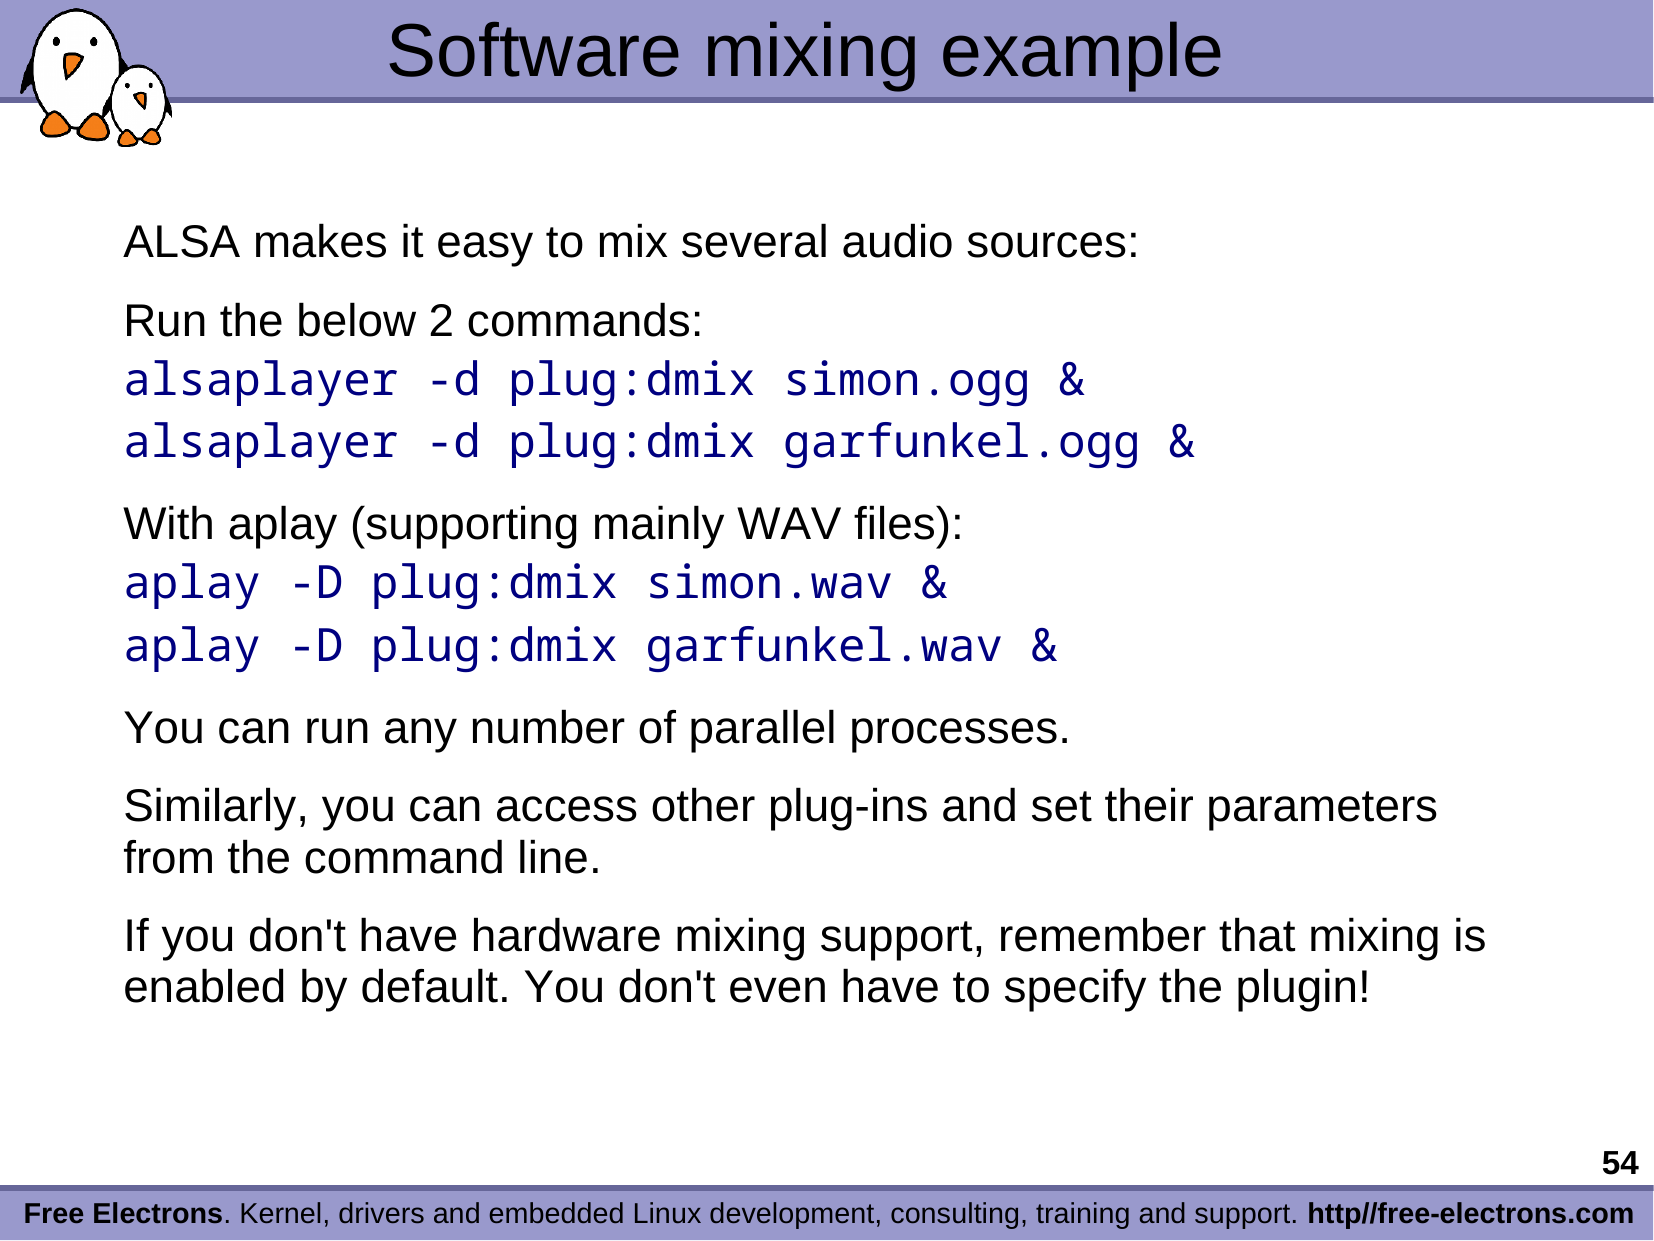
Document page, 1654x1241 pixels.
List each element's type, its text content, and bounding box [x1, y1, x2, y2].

list ALSA makes it easy to mix several audio sources: Run the below 2 commands: alsaplayer -d plug:dmix simon.ogg & alsaplayer -d plug:dmix garfunkel.ogg & With aplay (supporting mainly WAV files): aplay -D plug:dmix simon.wav & aplay -D plug:dmix garfunkel.wav & You can run any number of parallel processes. Similarly, you can access other plug-ins and set their parameters from the command line. If you don't have hardware mixing support, remember that mixing is enabled by default. You don't even have to specify the plugin! [105, 216, 1518, 1111]
title Software mixing example [60, 0, 1551, 101]
picture [20, 8, 172, 147]
